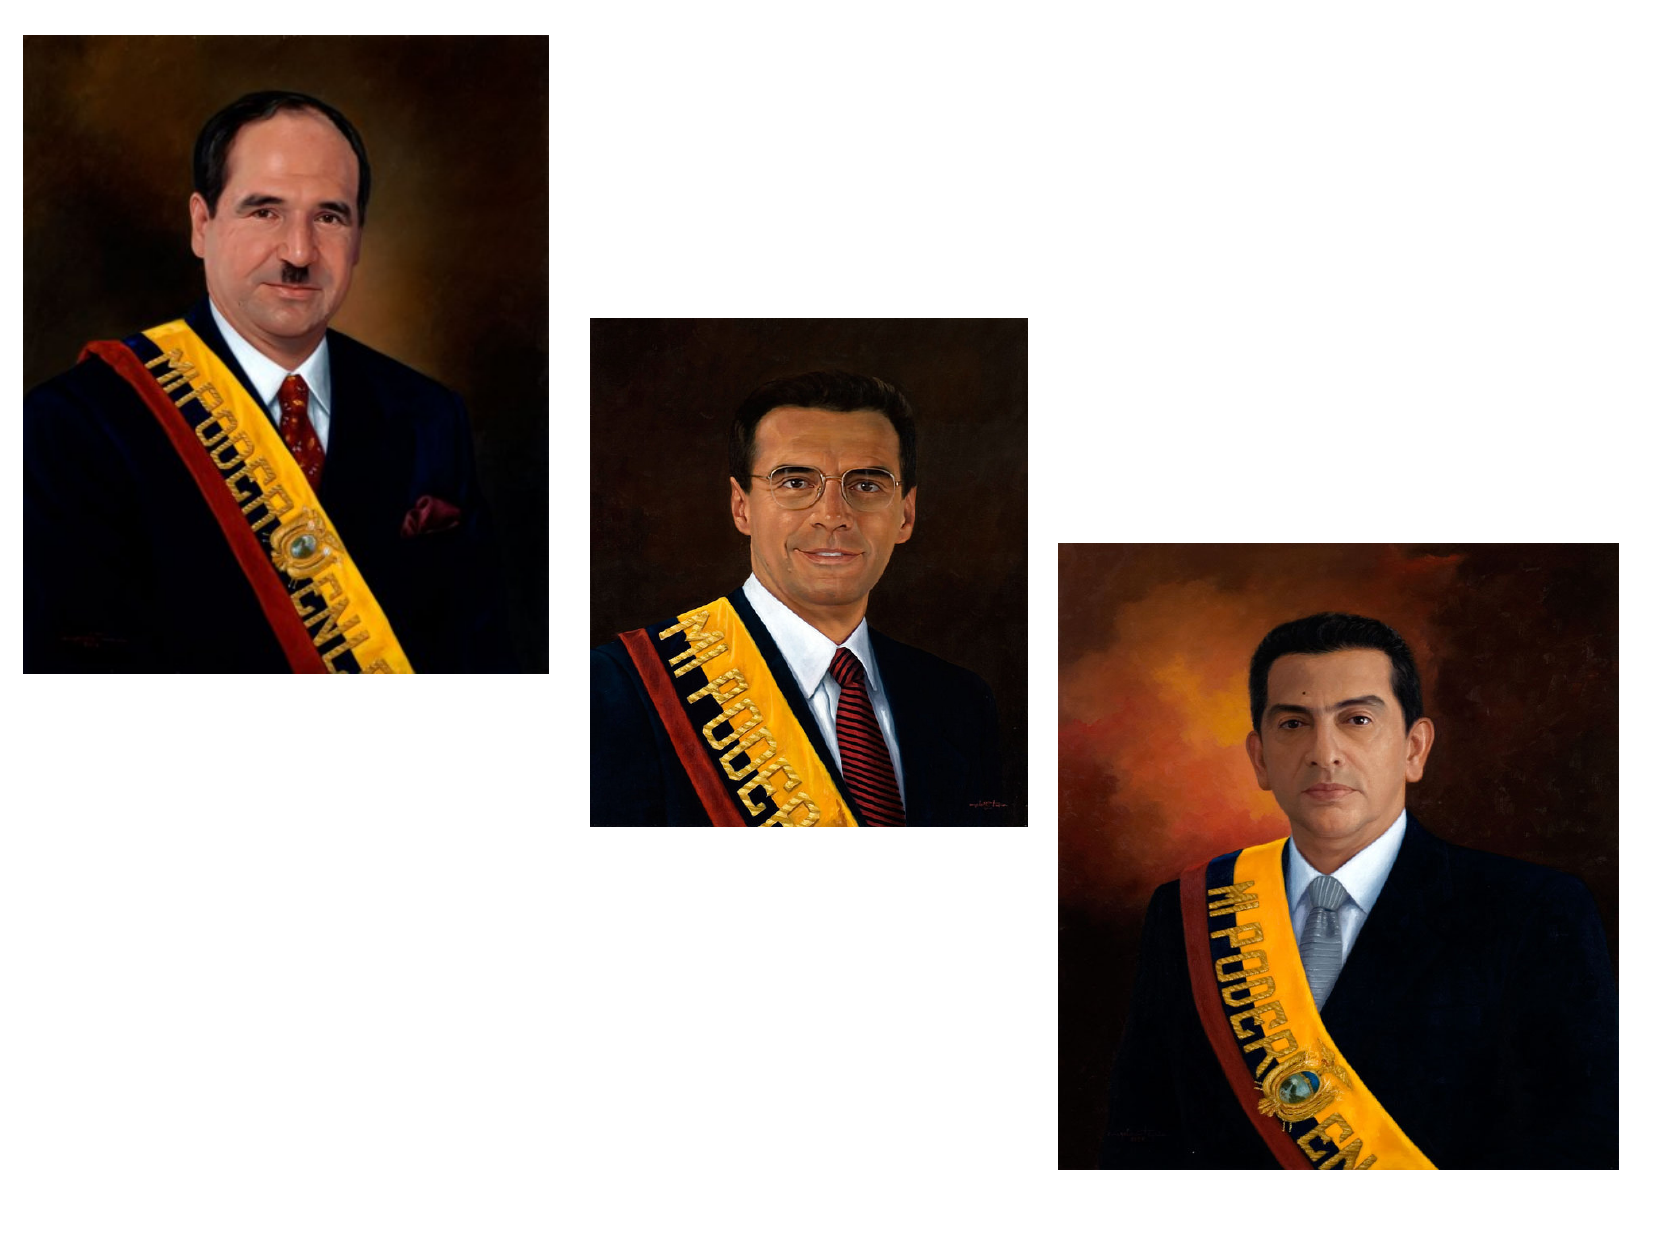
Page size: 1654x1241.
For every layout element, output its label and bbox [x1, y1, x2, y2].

picture [590, 318, 1028, 827]
picture [1058, 543, 1619, 1170]
picture [23, 35, 549, 674]
